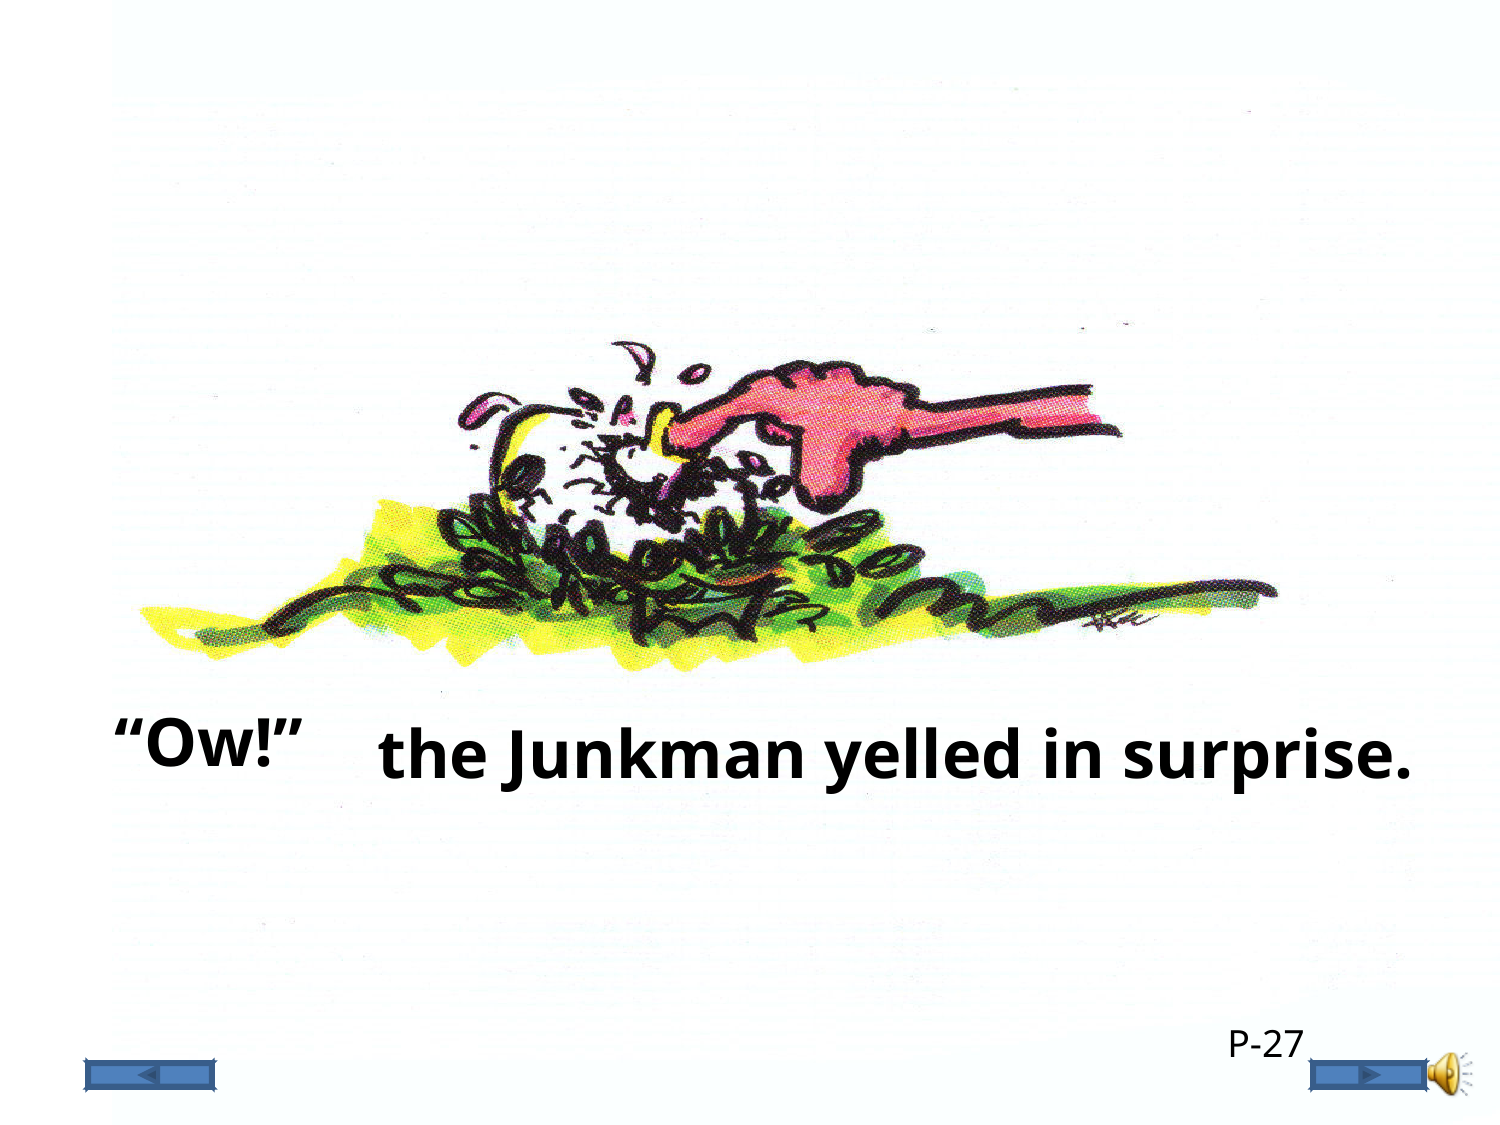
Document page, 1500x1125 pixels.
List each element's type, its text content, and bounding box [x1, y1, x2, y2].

text_box [89, 1062, 213, 1088]
text_box the Junkman yelled in surprise. [362, 704, 1500, 800]
text_box “Ow!” [99, 691, 336, 787]
text_box P-27 [1212, 1012, 1375, 1073]
text_box [1313, 1062, 1426, 1088]
picture [112, 0, 1500, 1125]
